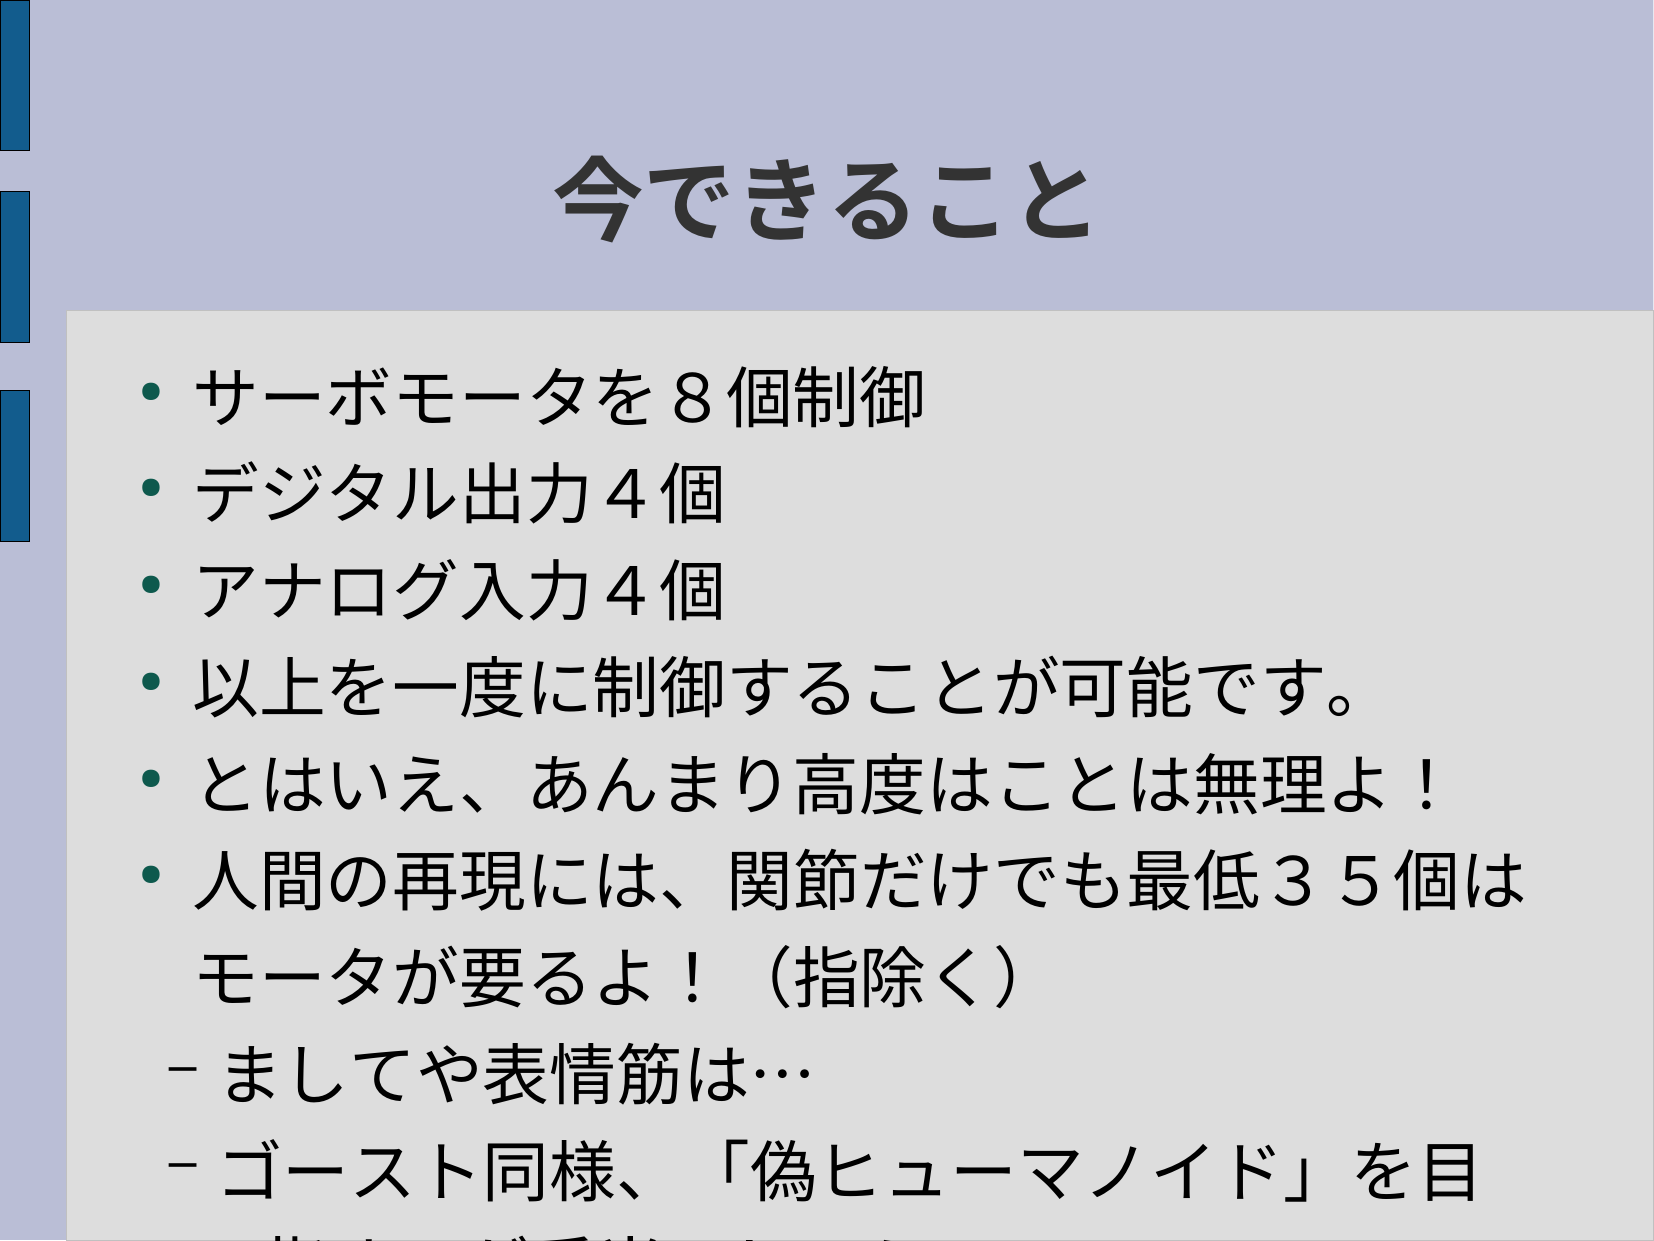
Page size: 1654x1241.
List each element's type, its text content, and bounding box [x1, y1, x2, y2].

list サーボモータを８個制御 デジタル出力４個 アナログ入力４個 以上を一度に制御することが可能です。 とはいえ、あんまり高度はことは無理よ！ 人間の再現には、関節だけでも最低３５個はモータが要るよ！（指除く） ましてや表情筋は… ゴースト同様、「偽ヒューマノイド」を目指すのが妥当でしょう。 [121, 344, 1534, 1112]
title 今できること [121, 98, 1534, 291]
